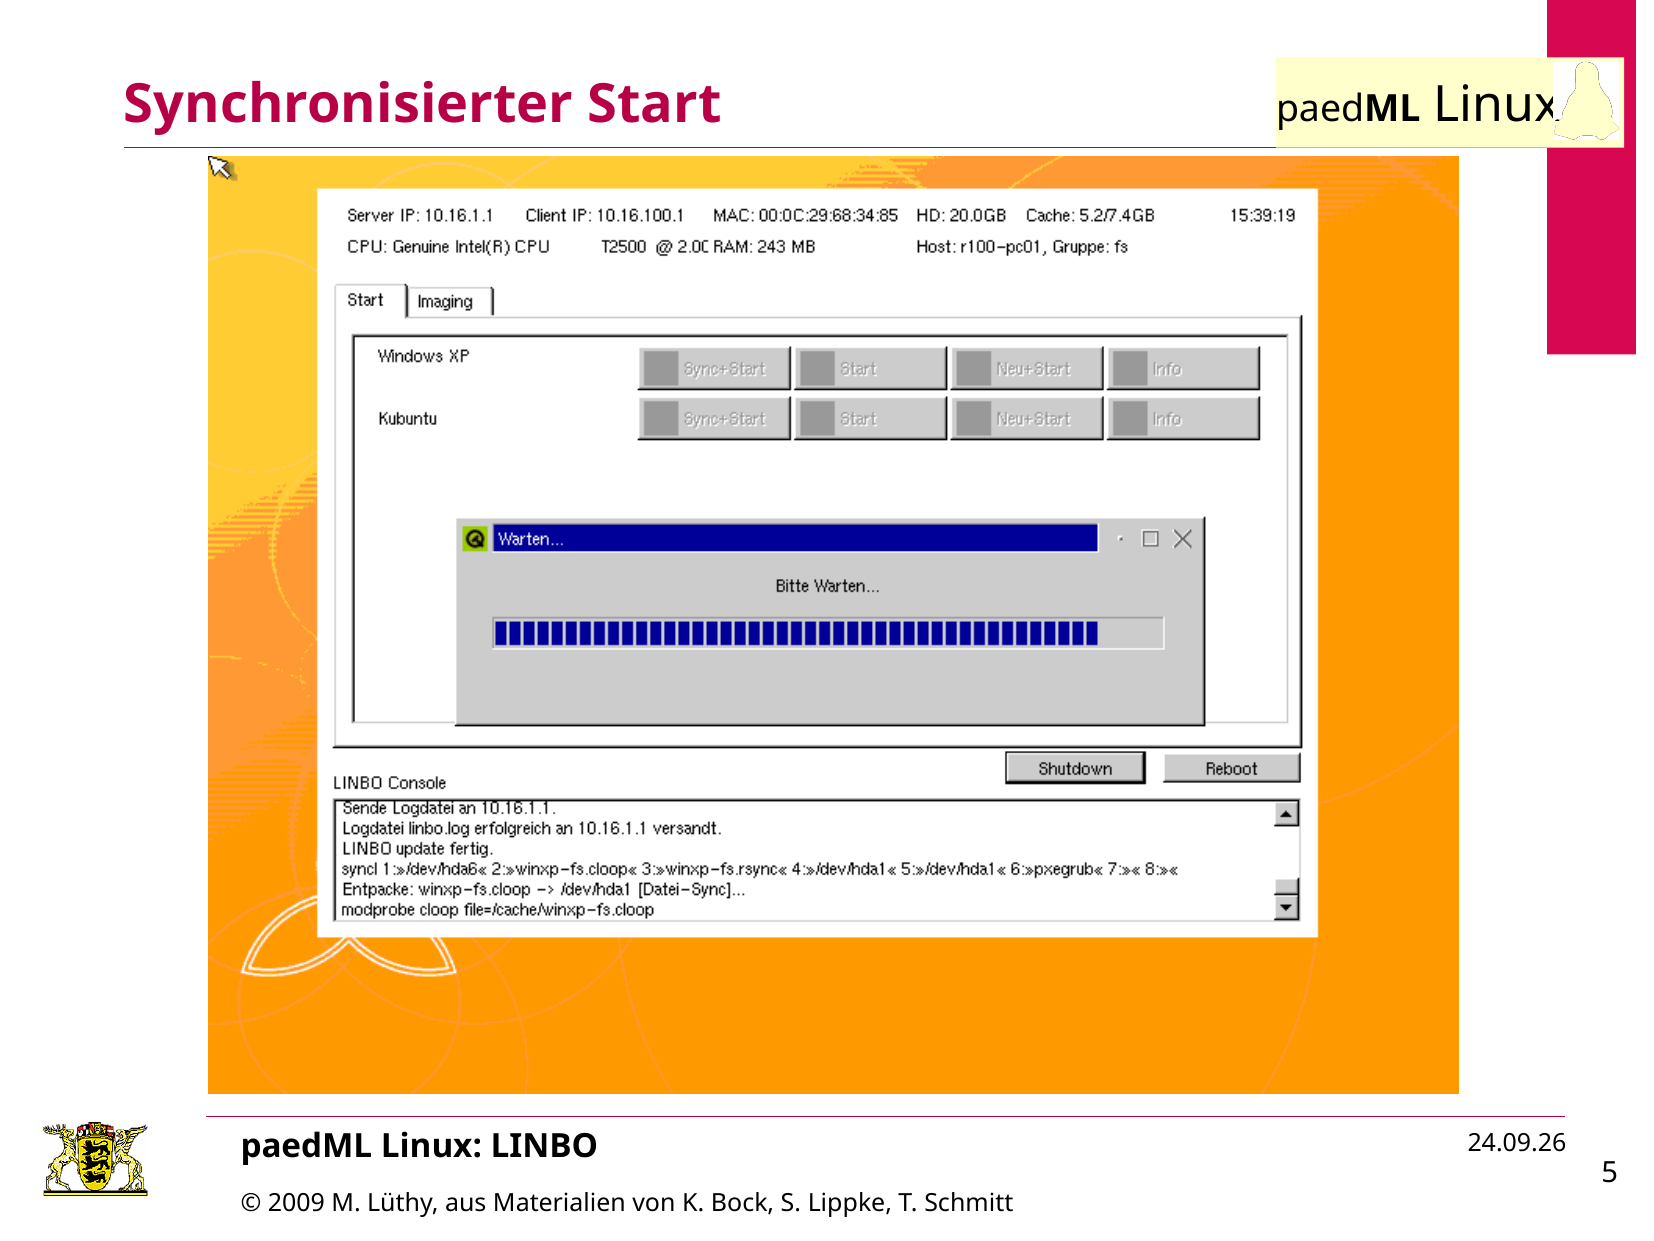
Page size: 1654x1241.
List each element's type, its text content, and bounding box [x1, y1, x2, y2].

picture [41, 1121, 148, 1198]
title Synchronisierter Start [124, 68, 1270, 135]
picture [208, 156, 1459, 1094]
